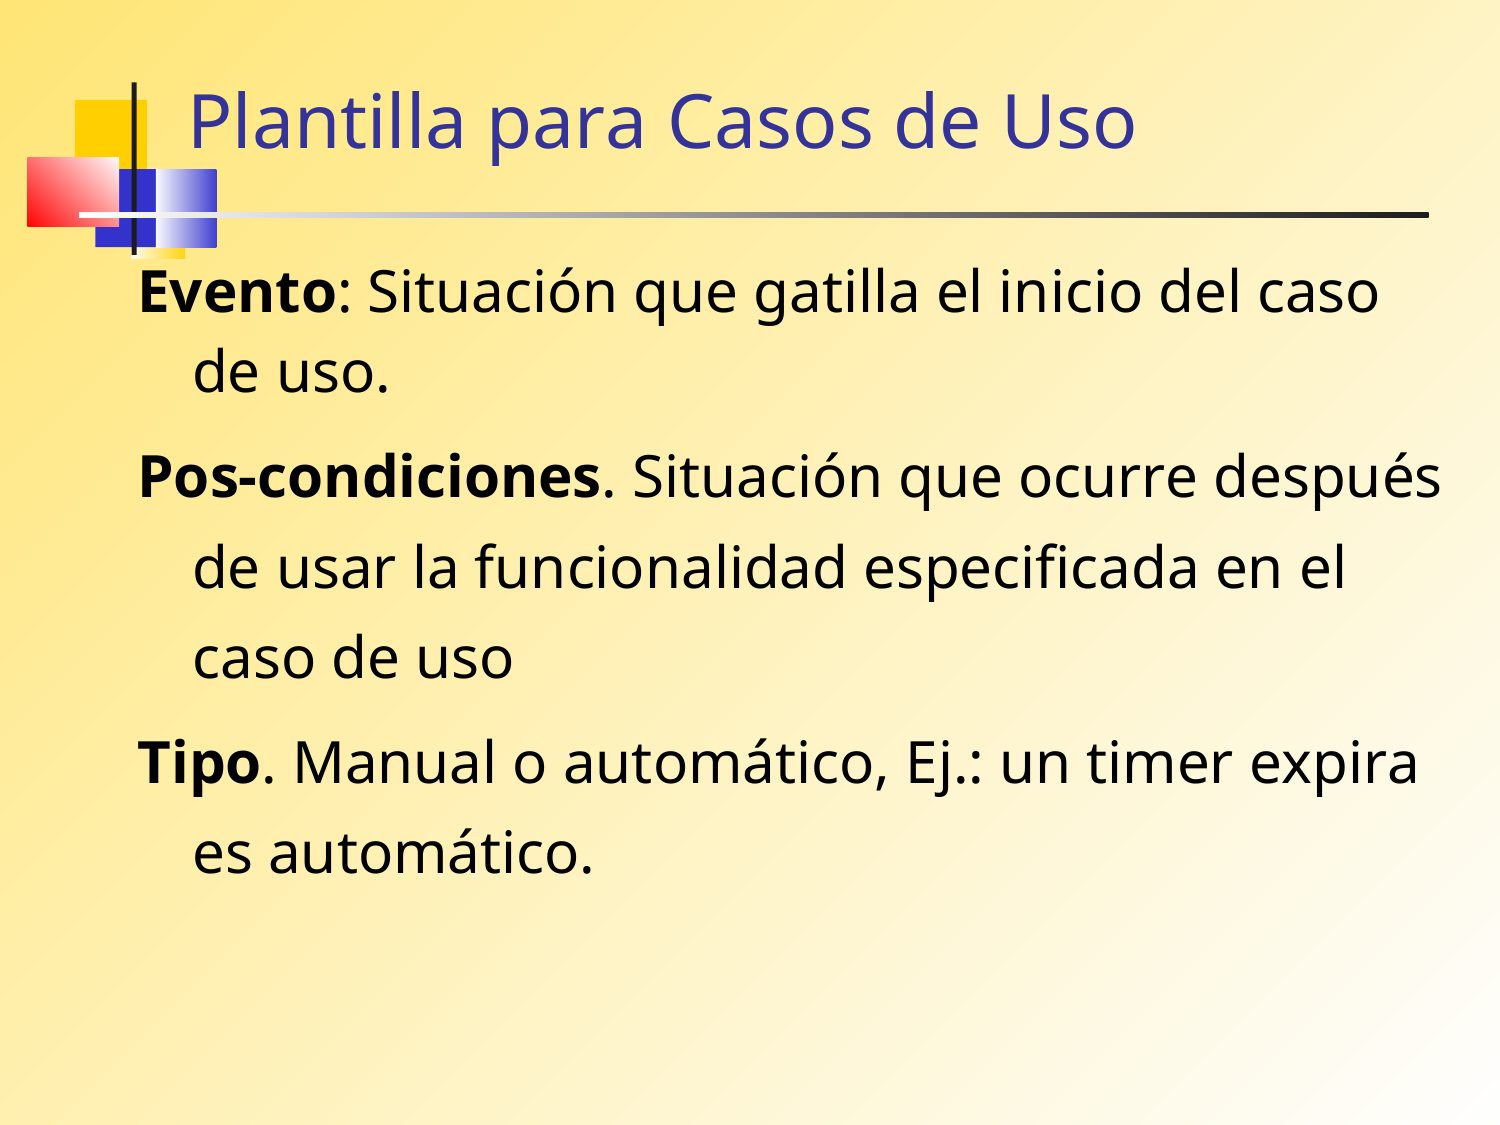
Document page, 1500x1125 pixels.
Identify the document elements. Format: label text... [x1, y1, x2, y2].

list Evento: Situación que gatilla el inicio del caso de uso. Pos-condiciones. Situación que ocurre después de usar la funcionalidad especificada en el caso de uso Tipo. Manual o automático, Ej.: un timer expira es automático. [137, 249, 1462, 998]
title Plantilla para Casos de Uso [187, 44, 1465, 193]
